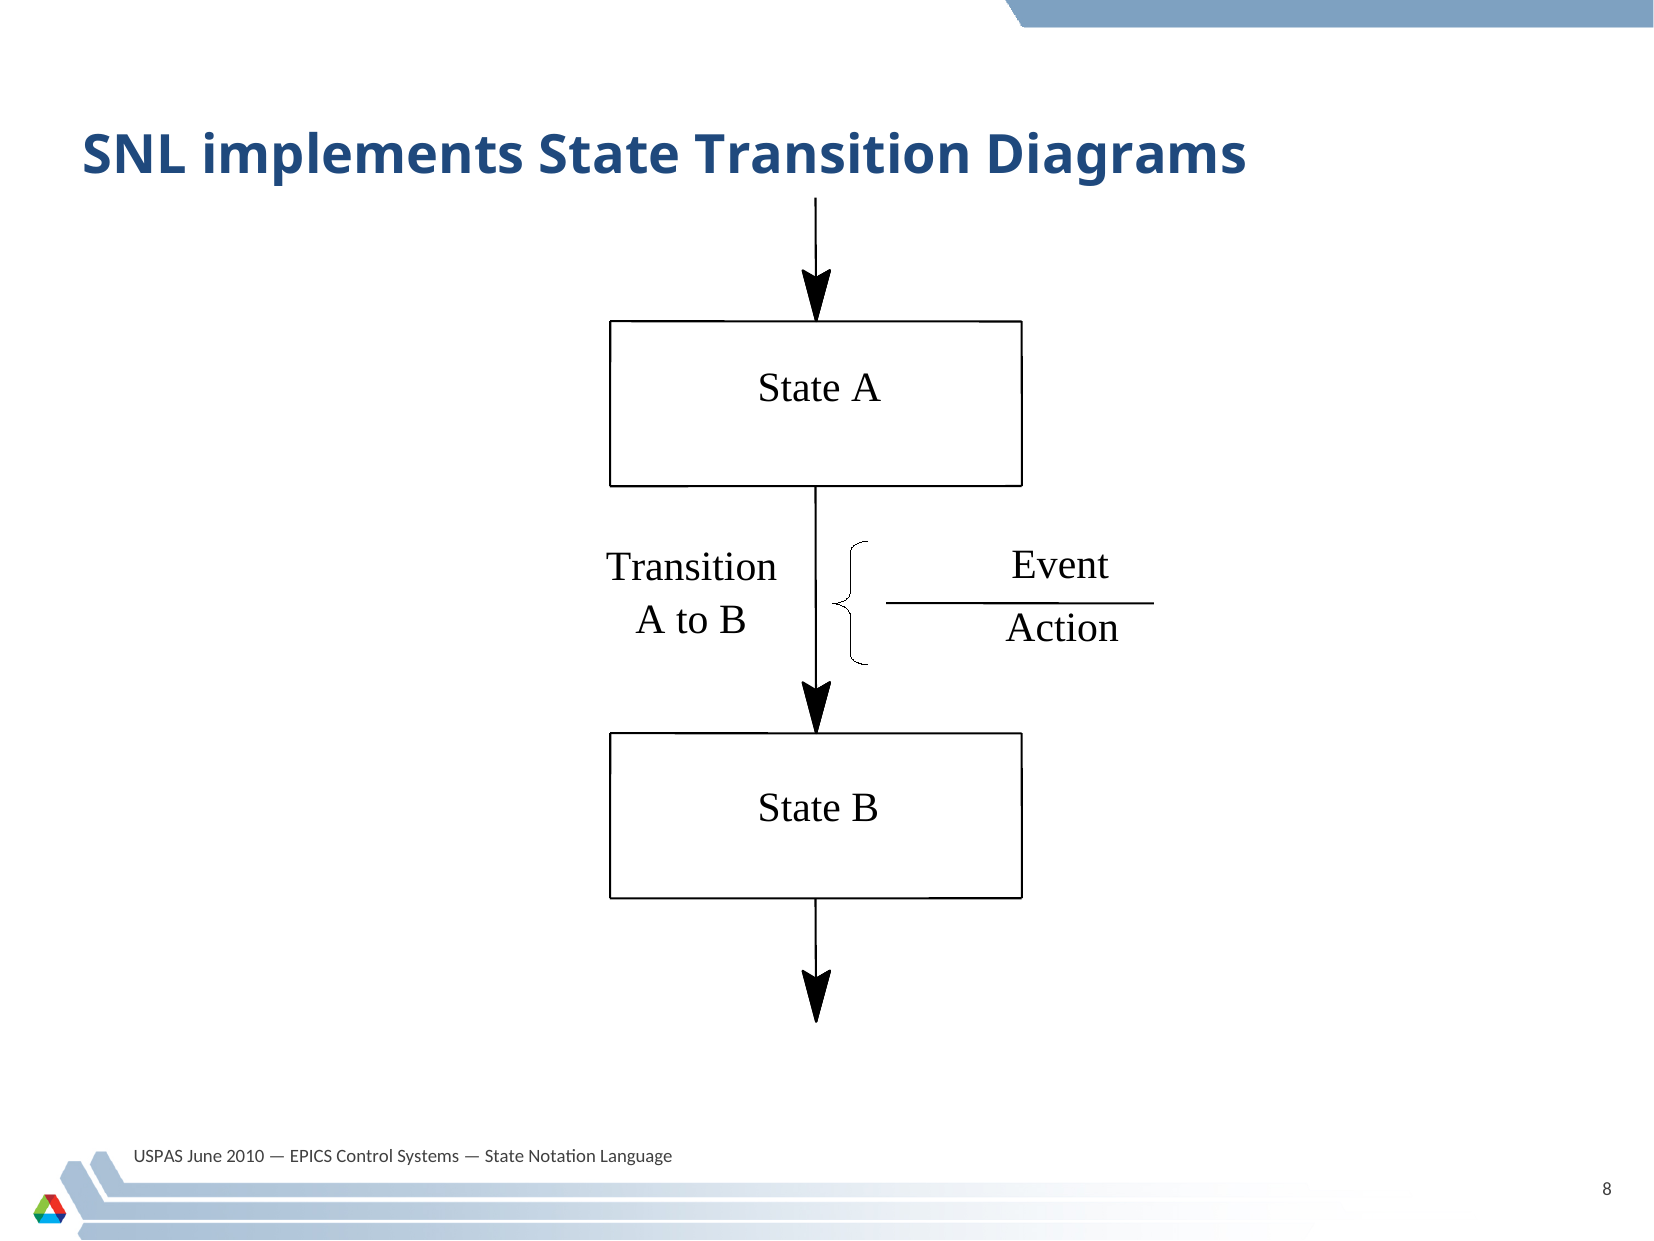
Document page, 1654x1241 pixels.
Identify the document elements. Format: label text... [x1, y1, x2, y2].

text_box Action [990, 597, 1135, 659]
picture [0, 0, 1654, 29]
text_box Event [996, 534, 1125, 596]
picture [0, 1143, 1654, 1240]
text_box [802, 970, 830, 1022]
text_box A to B [620, 588, 763, 651]
text_box [802, 682, 830, 734]
text_box State A [742, 356, 897, 419]
title SNL implements State Transition Diagrams [82, 49, 1571, 257]
text_box Transition [590, 535, 793, 598]
text_box [802, 270, 830, 322]
text_box State B [742, 777, 895, 839]
